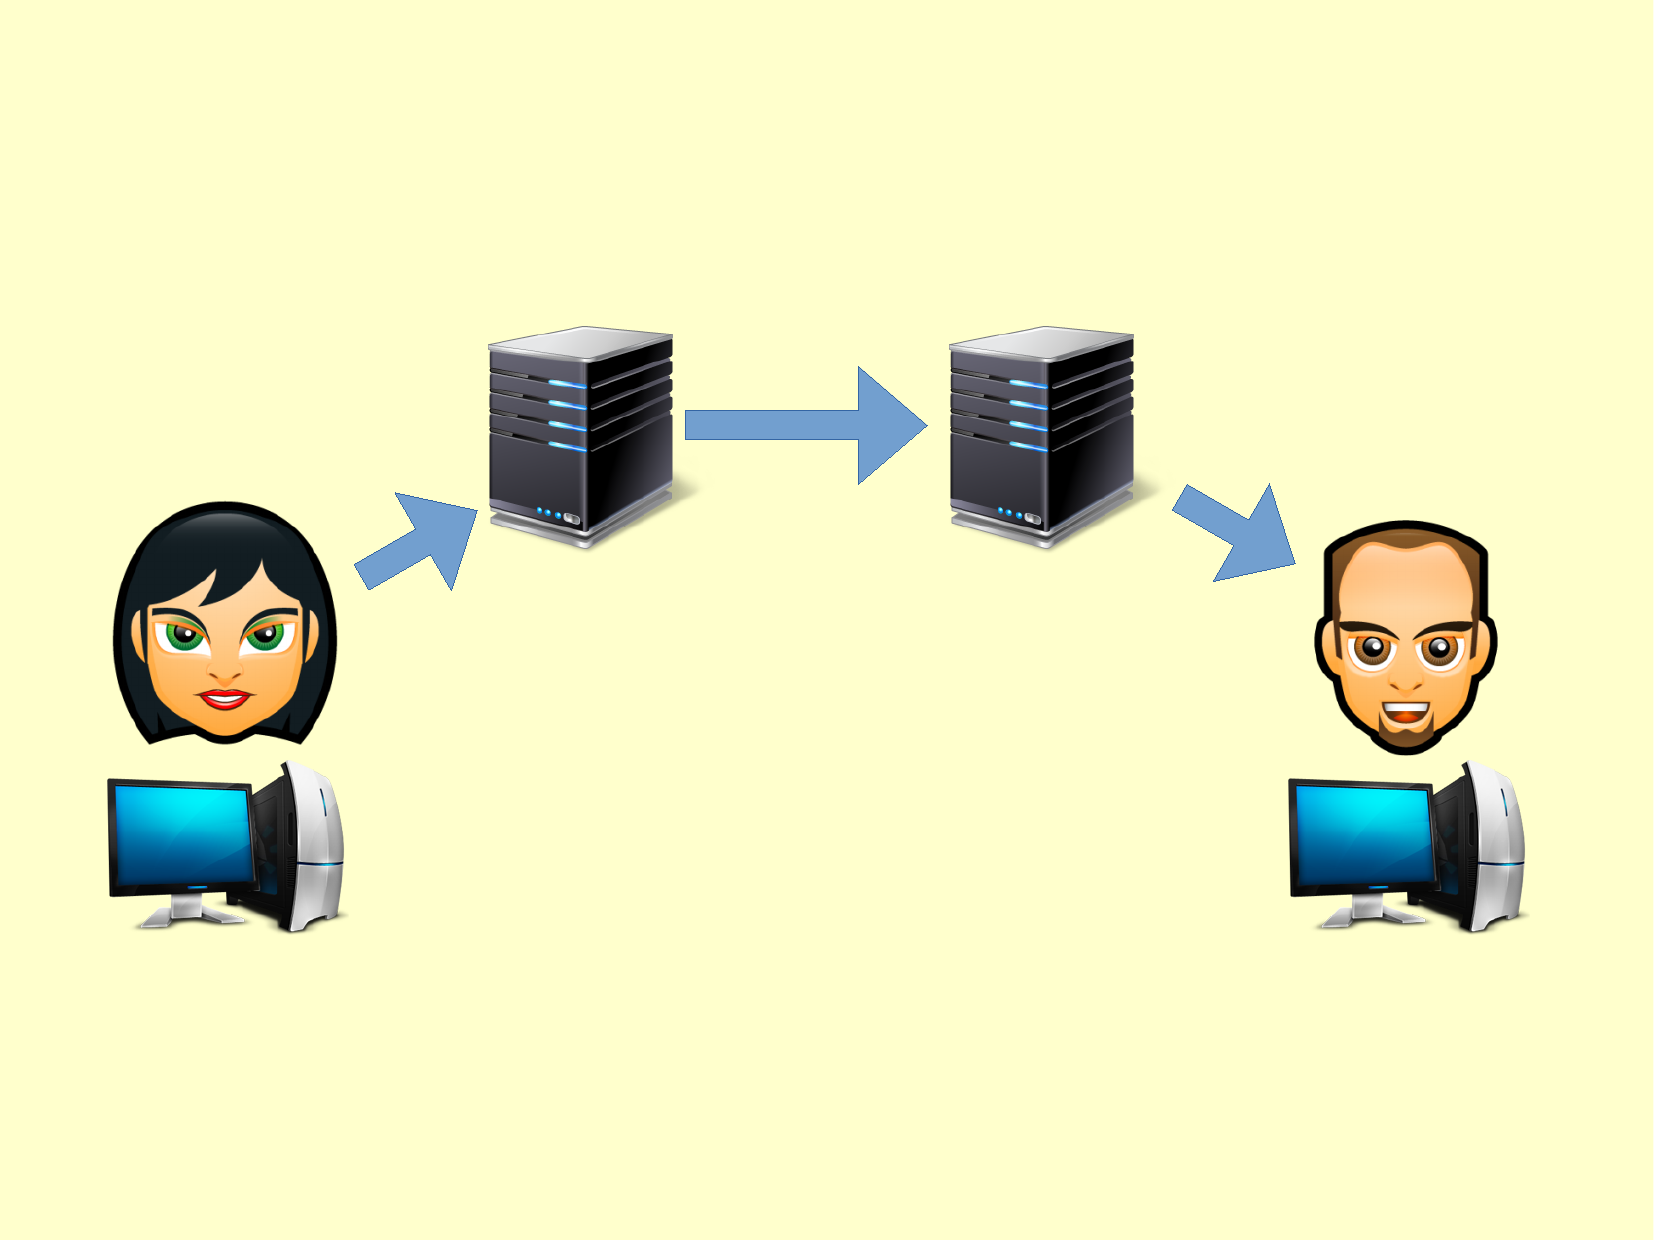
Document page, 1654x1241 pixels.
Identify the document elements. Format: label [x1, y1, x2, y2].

picture [927, 307, 1176, 554]
picture [100, 499, 349, 969]
text_box [685, 366, 928, 485]
picture [466, 307, 715, 554]
picture [1281, 509, 1530, 969]
text_box [1172, 483, 1296, 582]
text_box [354, 492, 478, 591]
